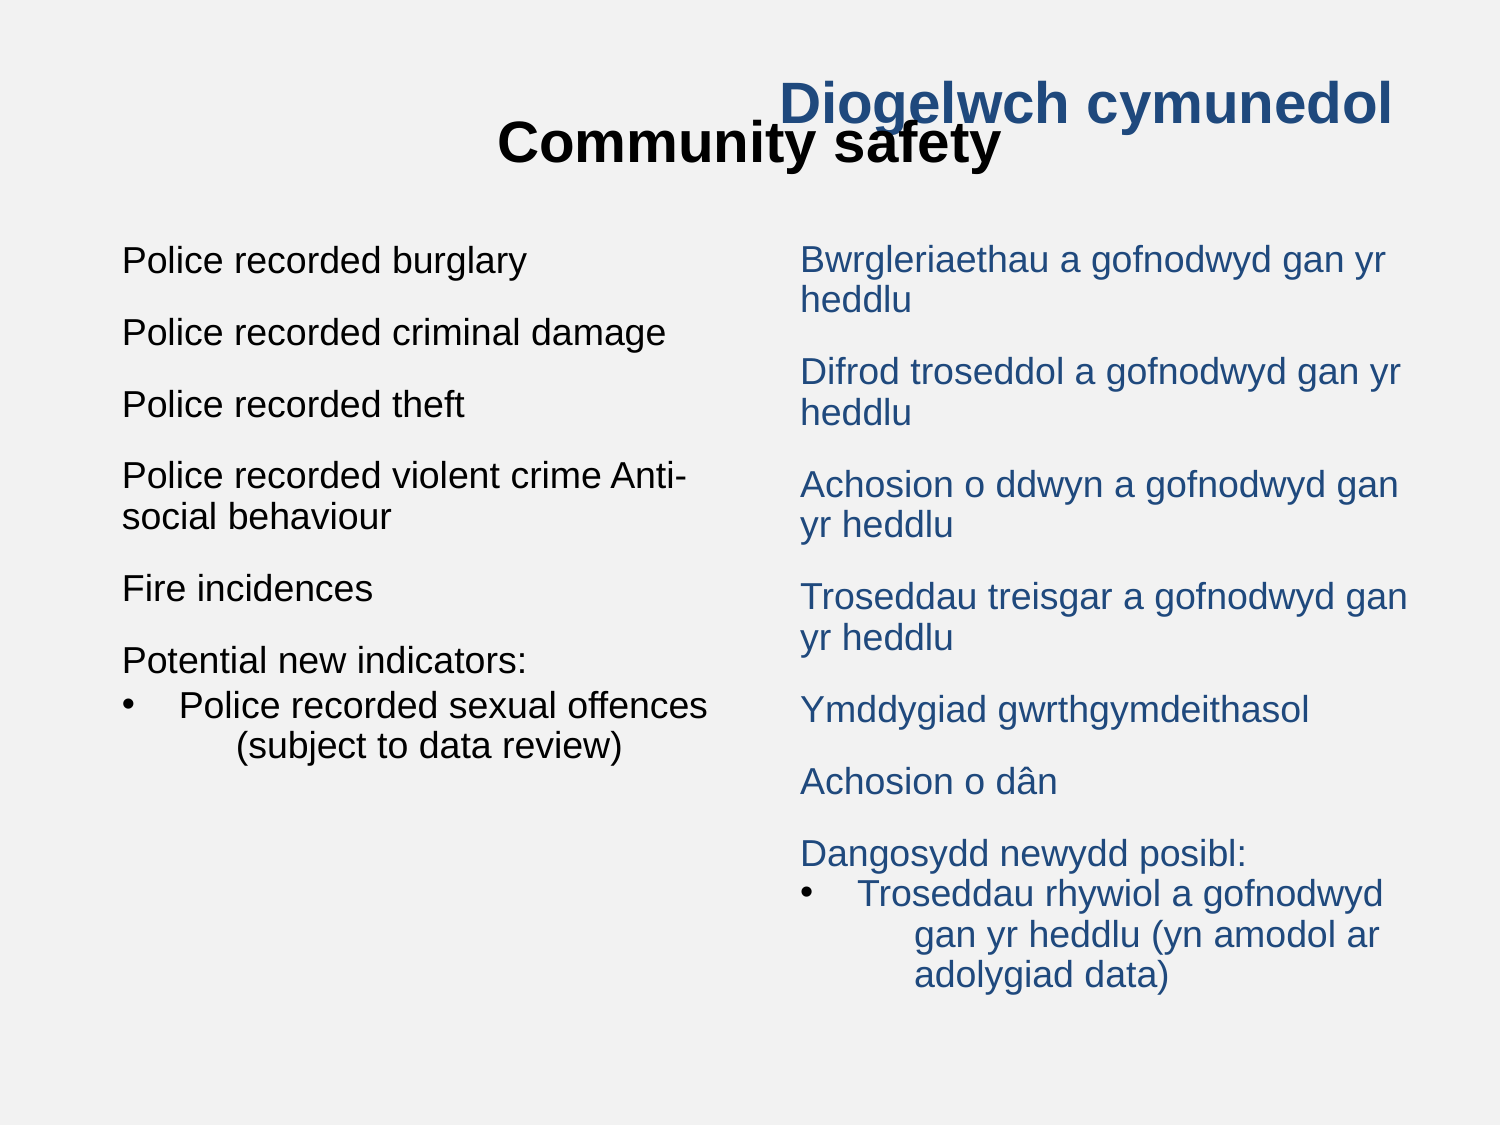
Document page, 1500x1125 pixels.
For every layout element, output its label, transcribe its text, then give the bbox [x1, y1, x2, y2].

title Community safety [76, 24, 717, 164]
text_box Diogelwch cymunedol [750, 24, 1424, 165]
text_box Bwrgleriaethau a gofnodwyd gan yr heddlu Difrod troseddol a gofnodwyd gan yr heddlu Achosion o ddwyn a gofnodwyd gan yr heddlu Troseddau treisgar a gofnodwyd gan yr heddlu Ymddygiad gwrthgymdeithasol Achosion o dân Dangosydd newydd posibl: Troseddau rhywiol a gofnodwyd gan yr heddlu (yn amodol ar adolygiad data) [785, 231, 1425, 1031]
text_box Police recorded burglary Police recorded criminal damage Police recorded theft Police recorded violent crime Anti-social behaviour Fire incidences Potential new indicators: Police recorded sexual offences (subject to data review) [106, 232, 747, 839]
